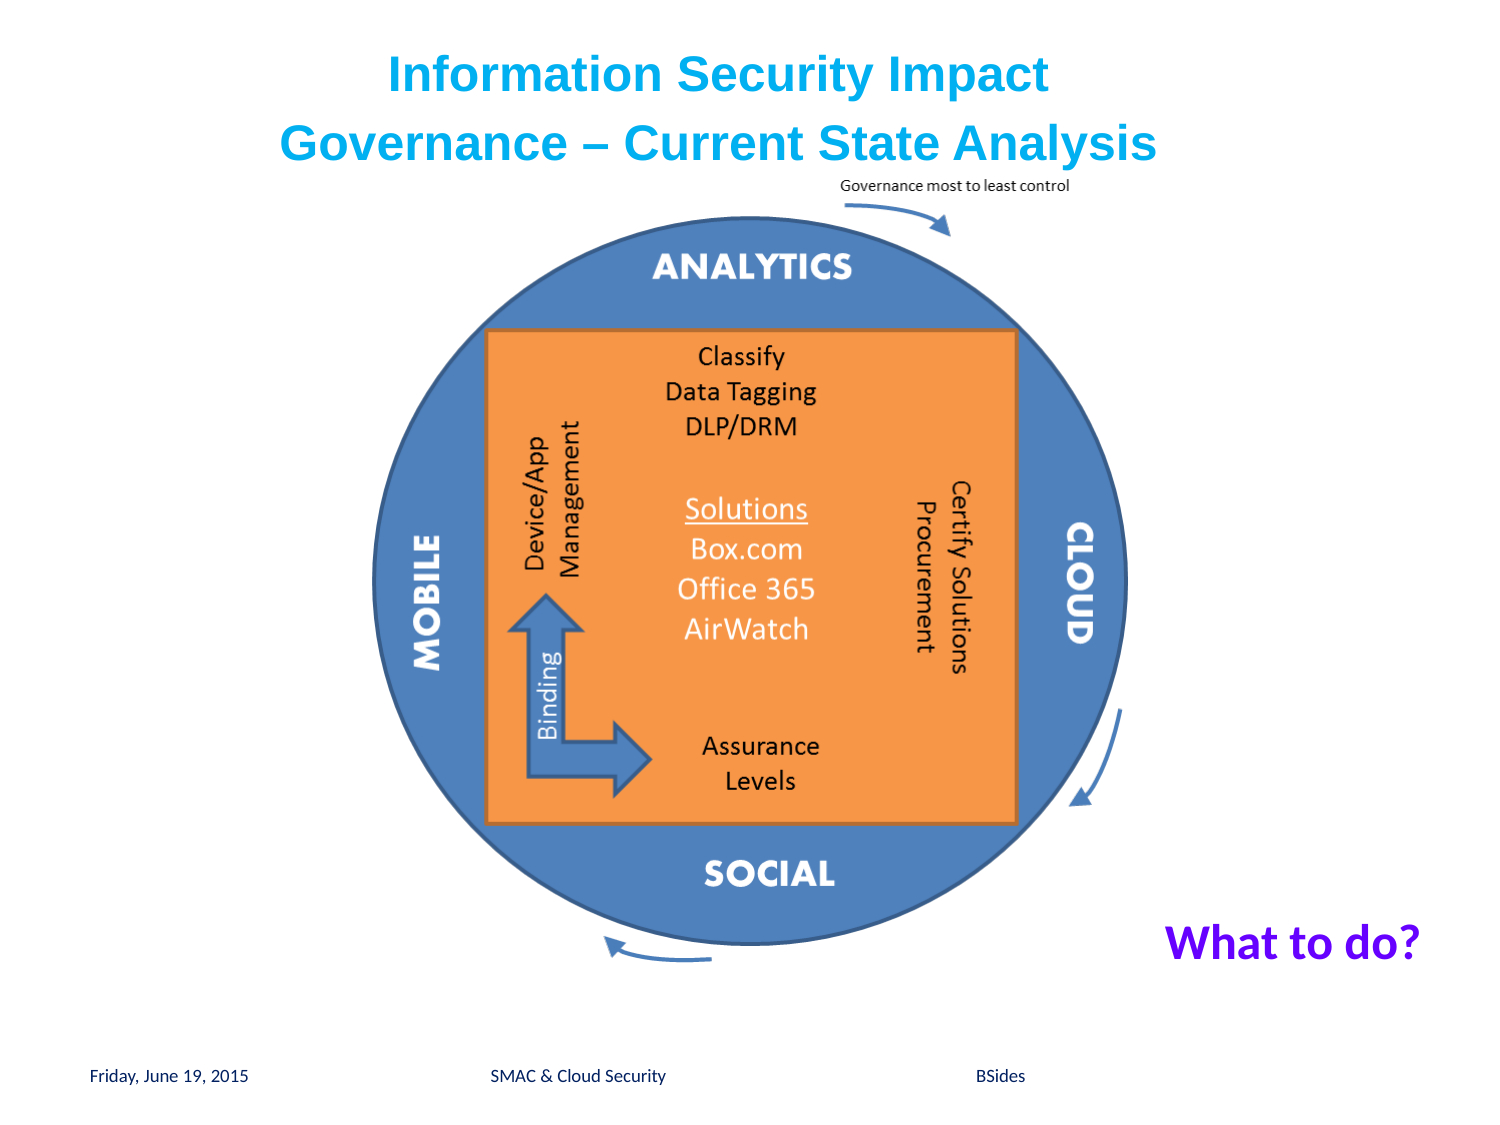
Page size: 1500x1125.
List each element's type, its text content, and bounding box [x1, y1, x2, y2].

text_box Information Security Impact Governance – Current State Analysis [237, 24, 1200, 180]
text_box What to do? [1149, 901, 1451, 978]
text_box Friday, June 19, 2015 SMAC & Cloud Security BSides [74, 1042, 1395, 1103]
picture [372, 168, 1128, 963]
